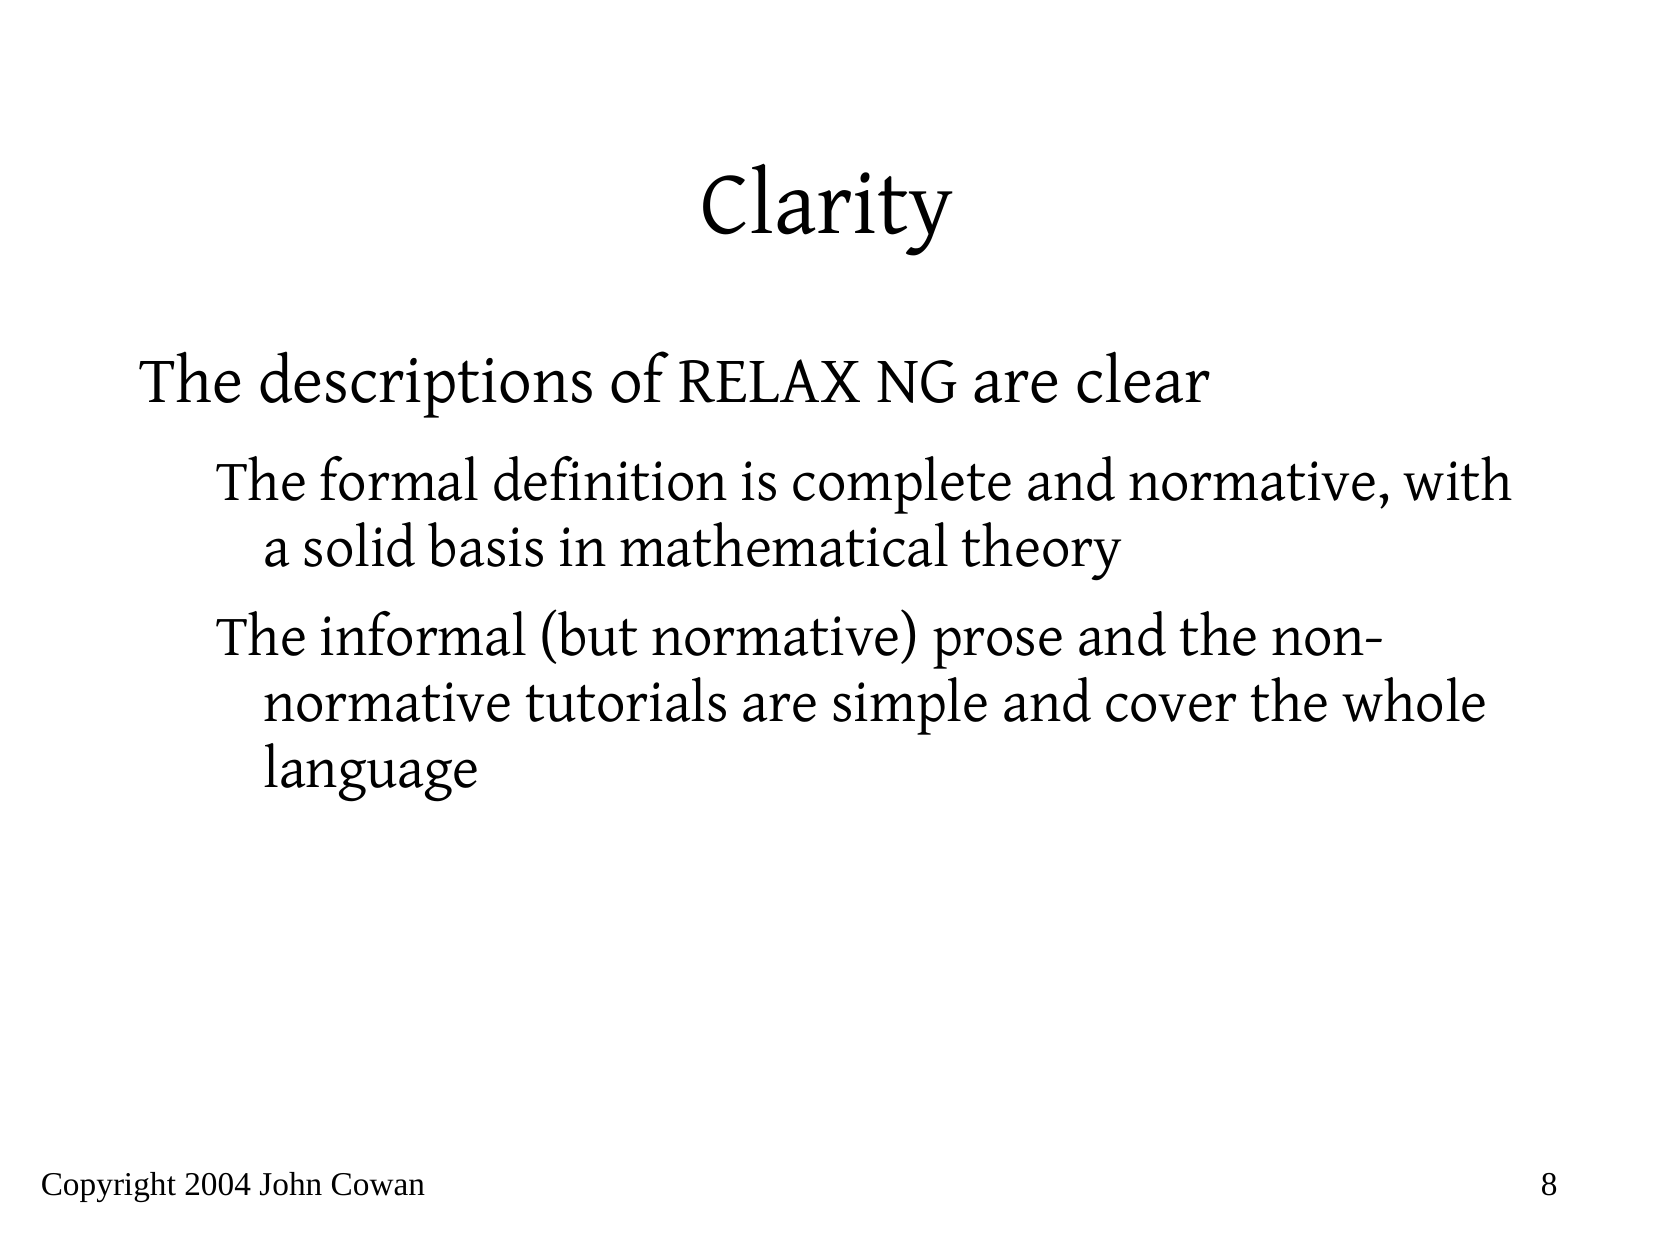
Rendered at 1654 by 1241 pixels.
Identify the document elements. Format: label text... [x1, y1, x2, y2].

title Clarity [121, 102, 1534, 311]
list The descriptions of RELAX NG are clear The formal definition is complete and normative, with a solid basis in mathematical theory The informal (but normative) prose and the non-normative tutorials are simple and cover the whole language [121, 344, 1534, 1127]
